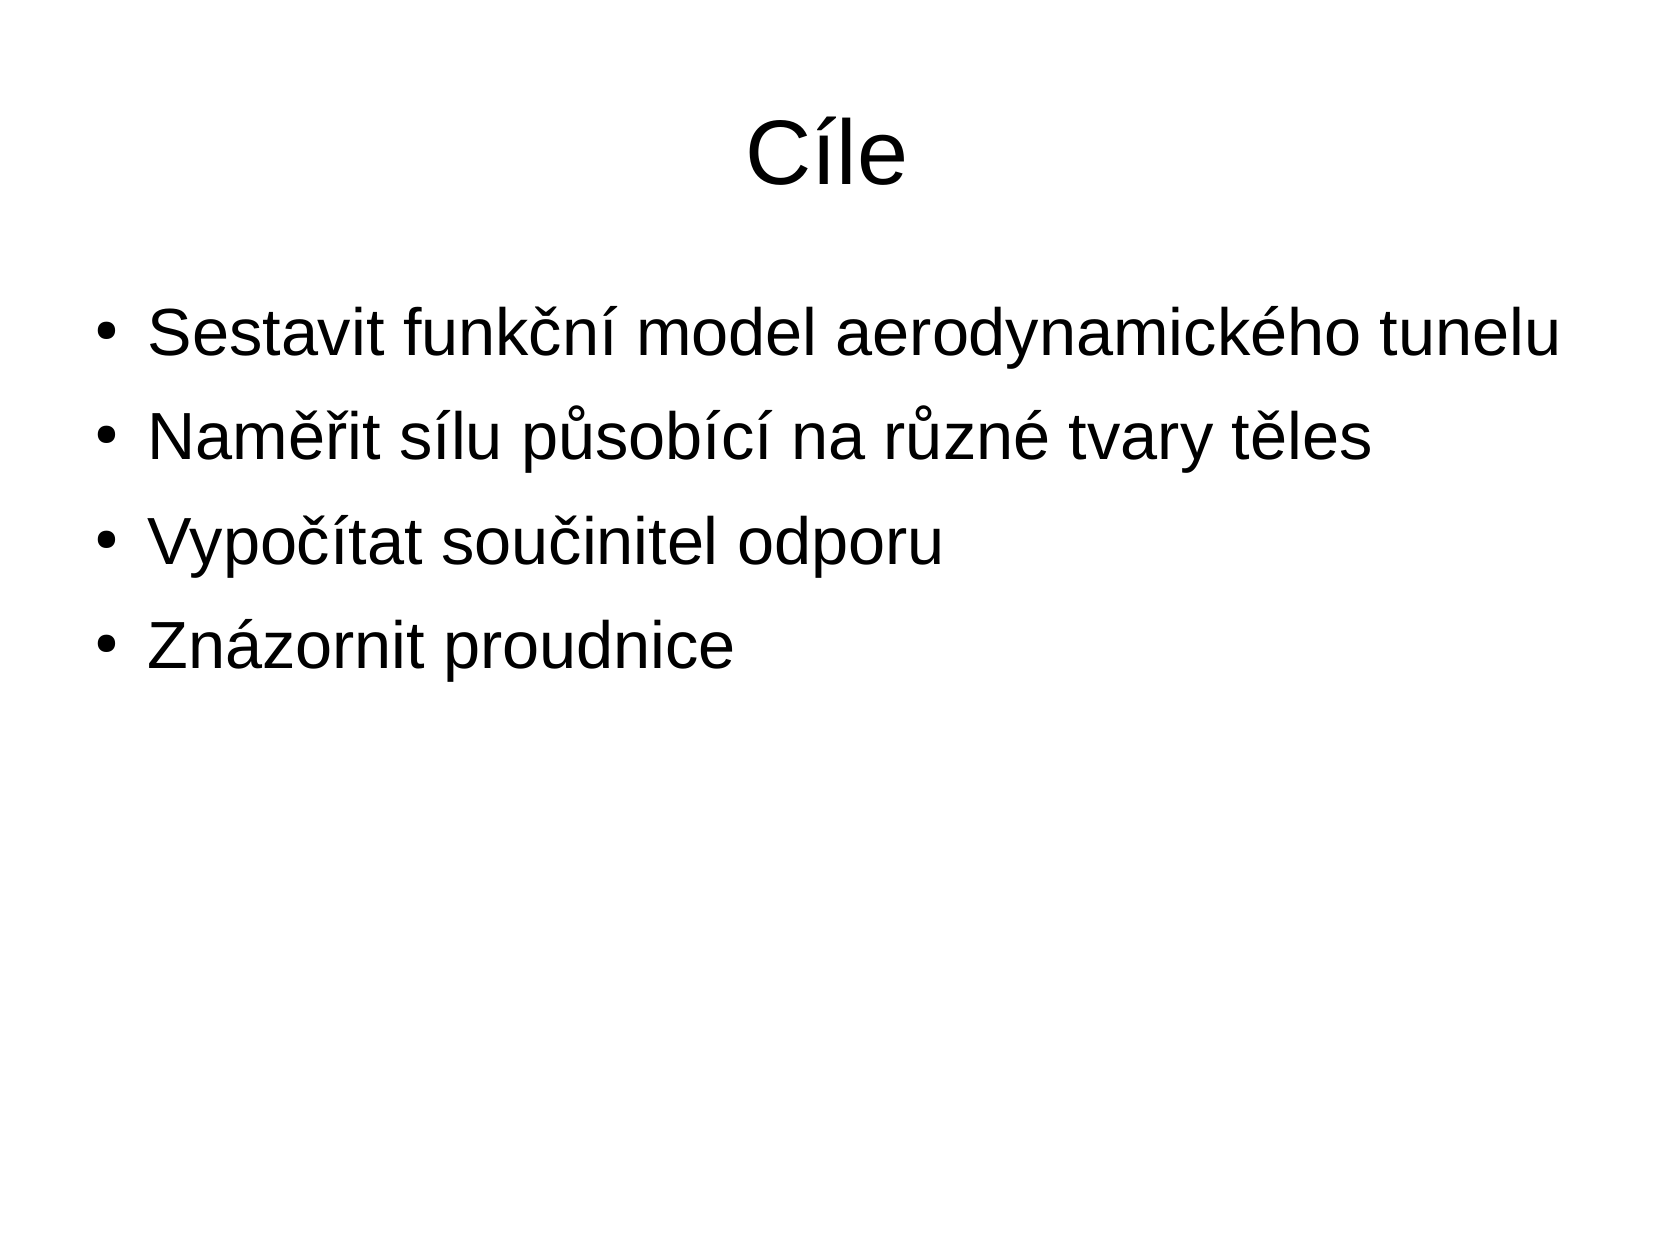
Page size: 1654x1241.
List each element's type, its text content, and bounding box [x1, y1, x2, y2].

title Cíle [82, 49, 1571, 257]
list Sestavit funkční model aerodynamického tunelu Naměřit sílu působící na různé tvary těles Vypočítat součinitel odporu Znázornit proudnice [76, 295, 1565, 1114]
